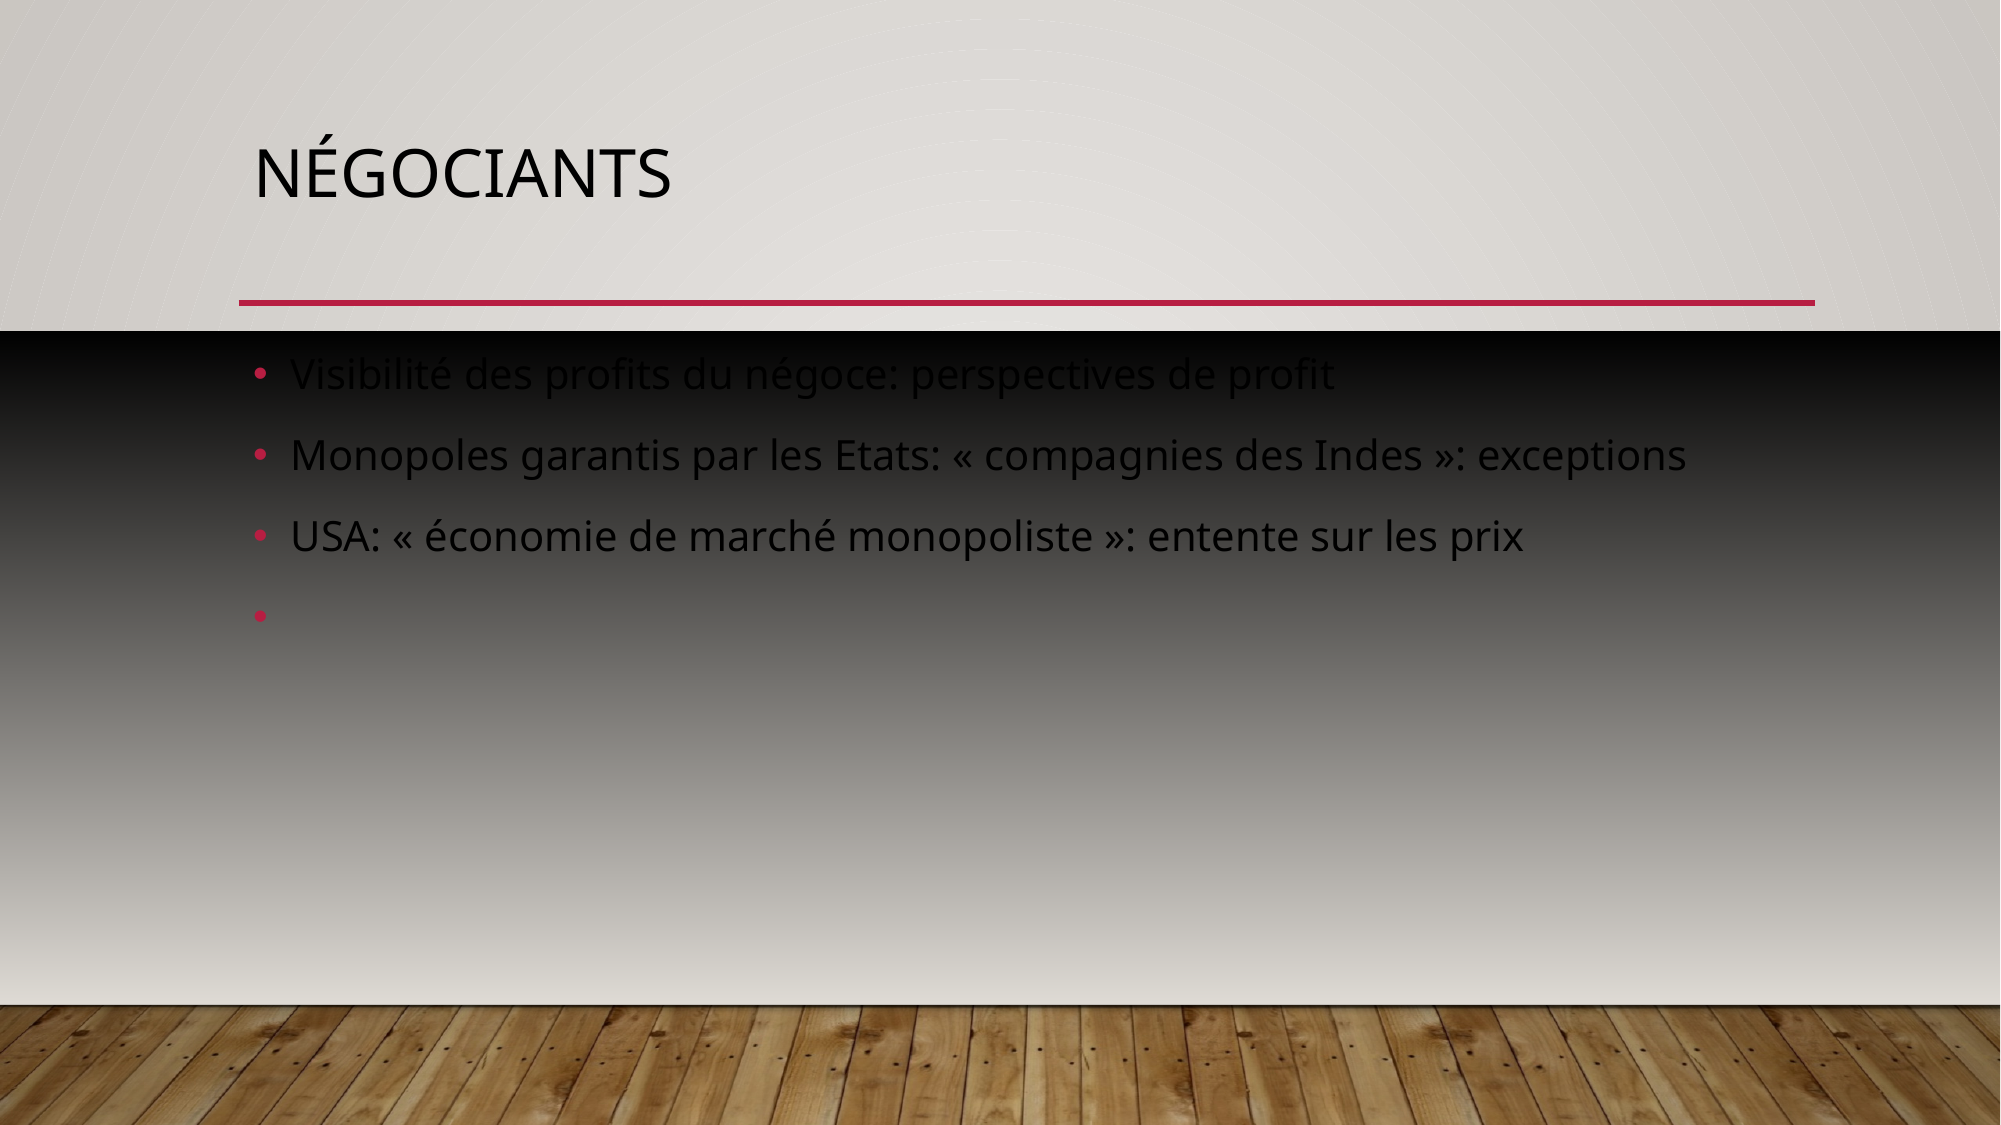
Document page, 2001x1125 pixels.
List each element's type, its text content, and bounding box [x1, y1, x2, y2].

list Visibilité des profits du négoce: perspectives de profit Monopoles garantis par les Etats: « compagnies des Indes »: exceptions USA: « économie de marché monopoliste »: entente sur les prix [238, 330, 1814, 897]
title Négociants [238, 131, 1814, 305]
